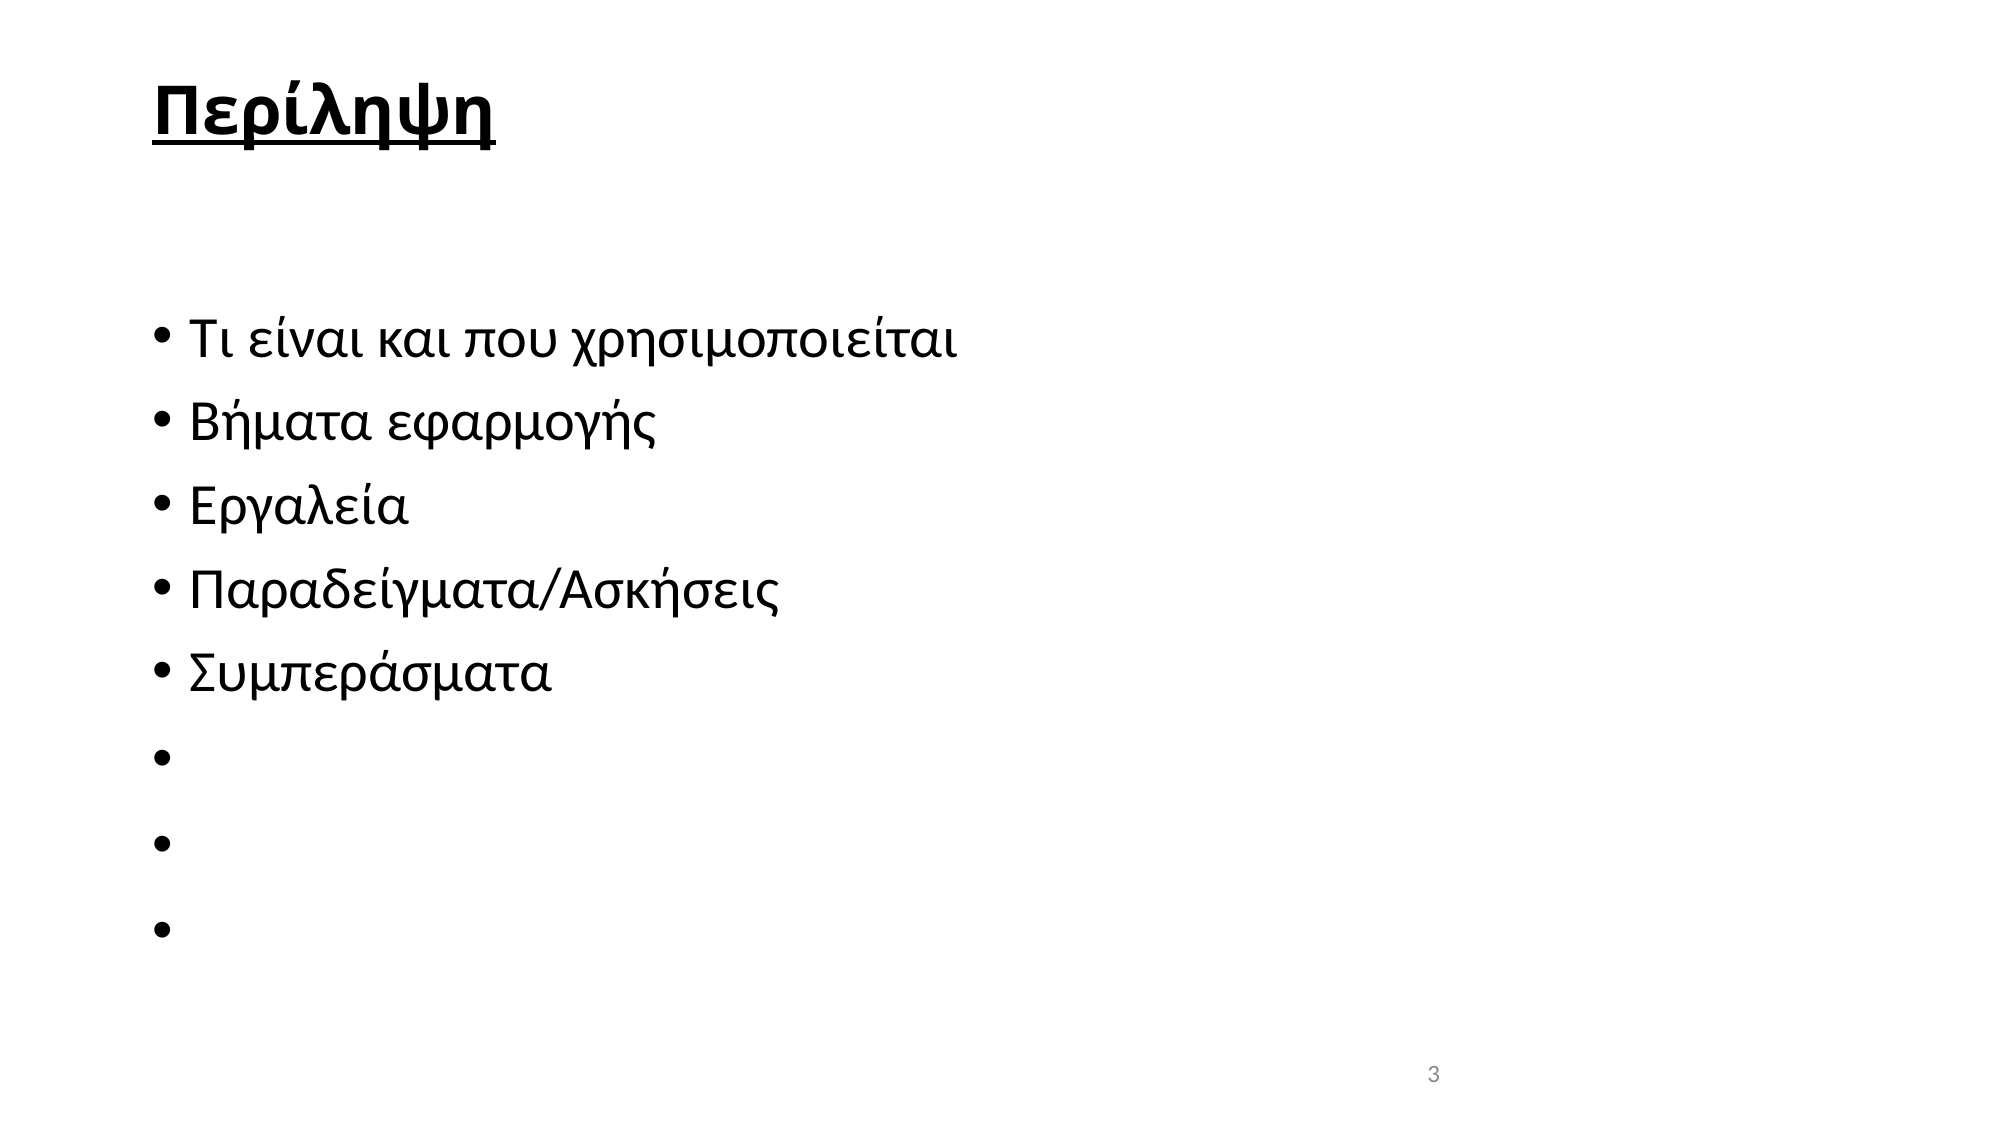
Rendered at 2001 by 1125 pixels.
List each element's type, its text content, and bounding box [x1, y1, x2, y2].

title Περίληψη [137, 60, 541, 165]
list Τι είναι και που χρησιμοποιείται Βήματα εφαρμογής Εργαλεία Παραδείγματα/Ασκήσεις Συμπεράσματα [137, 299, 1863, 1014]
text_box [1412, 1042, 1863, 1103]
